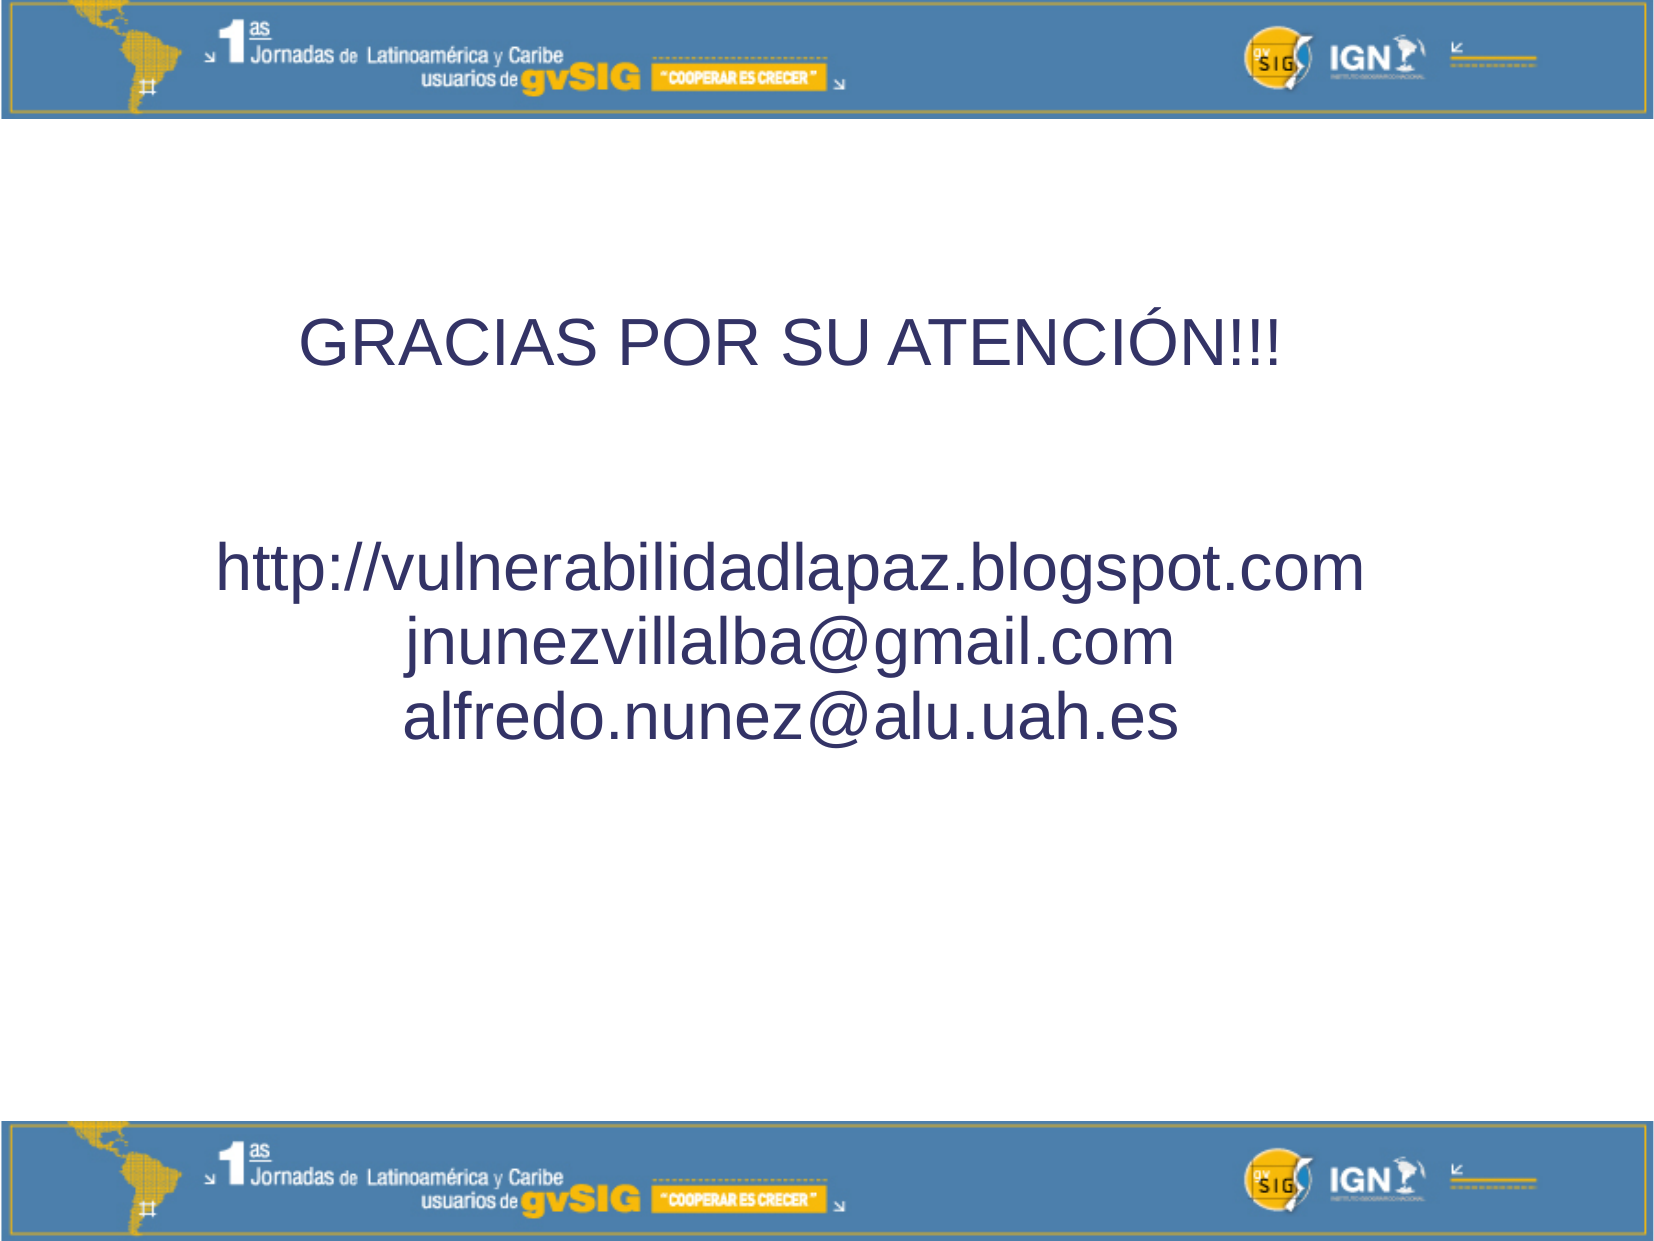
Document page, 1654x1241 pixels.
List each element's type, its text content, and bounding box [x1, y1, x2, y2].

text_box GRACIAS POR SU ATENCIÓN!!! http://vulnerabilidadlapaz.blogspot.com jnunezvillalba@gmail.comalfredo.nunez@alu.uah.es [47, 272, 1536, 937]
picture [0, 1121, 1654, 1241]
picture [0, 0, 1654, 119]
